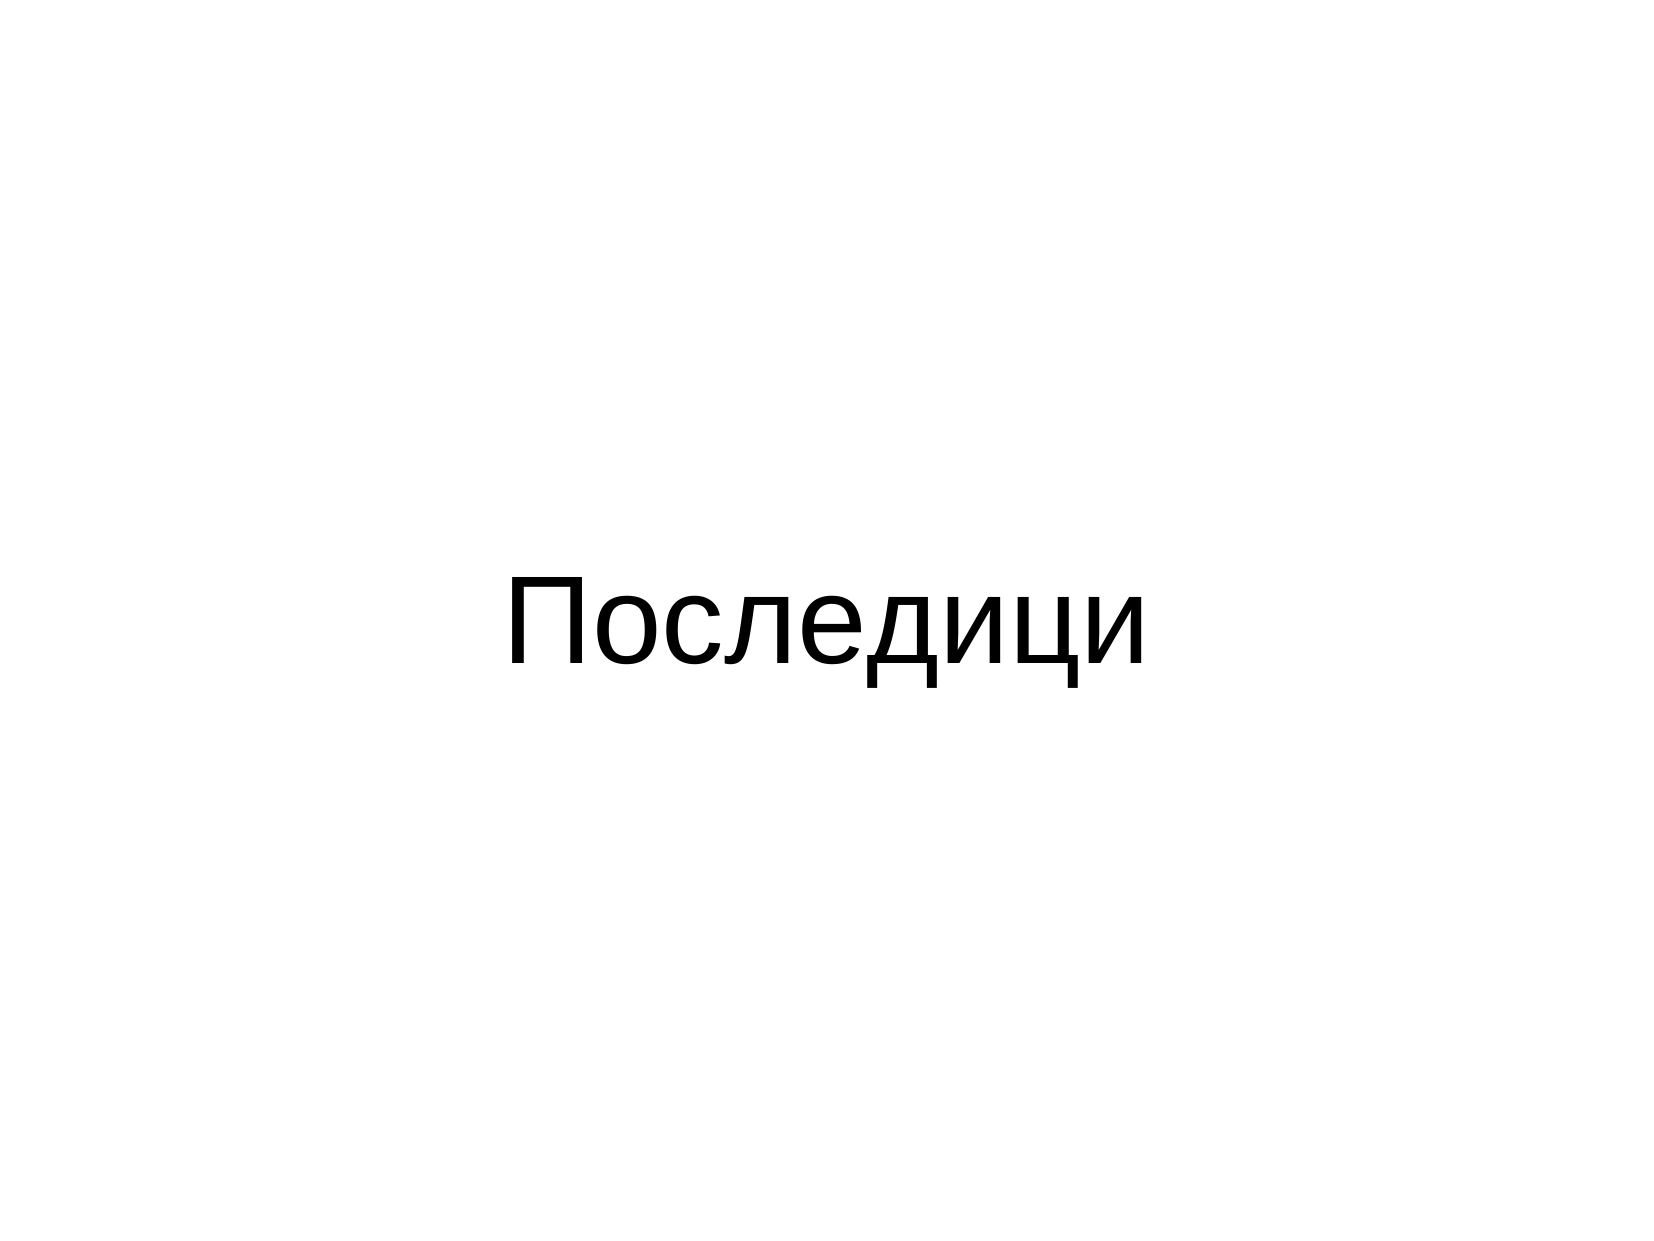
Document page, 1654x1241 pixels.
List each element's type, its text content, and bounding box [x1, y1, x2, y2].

subtitle Последици [0, 0, 1654, 1241]
